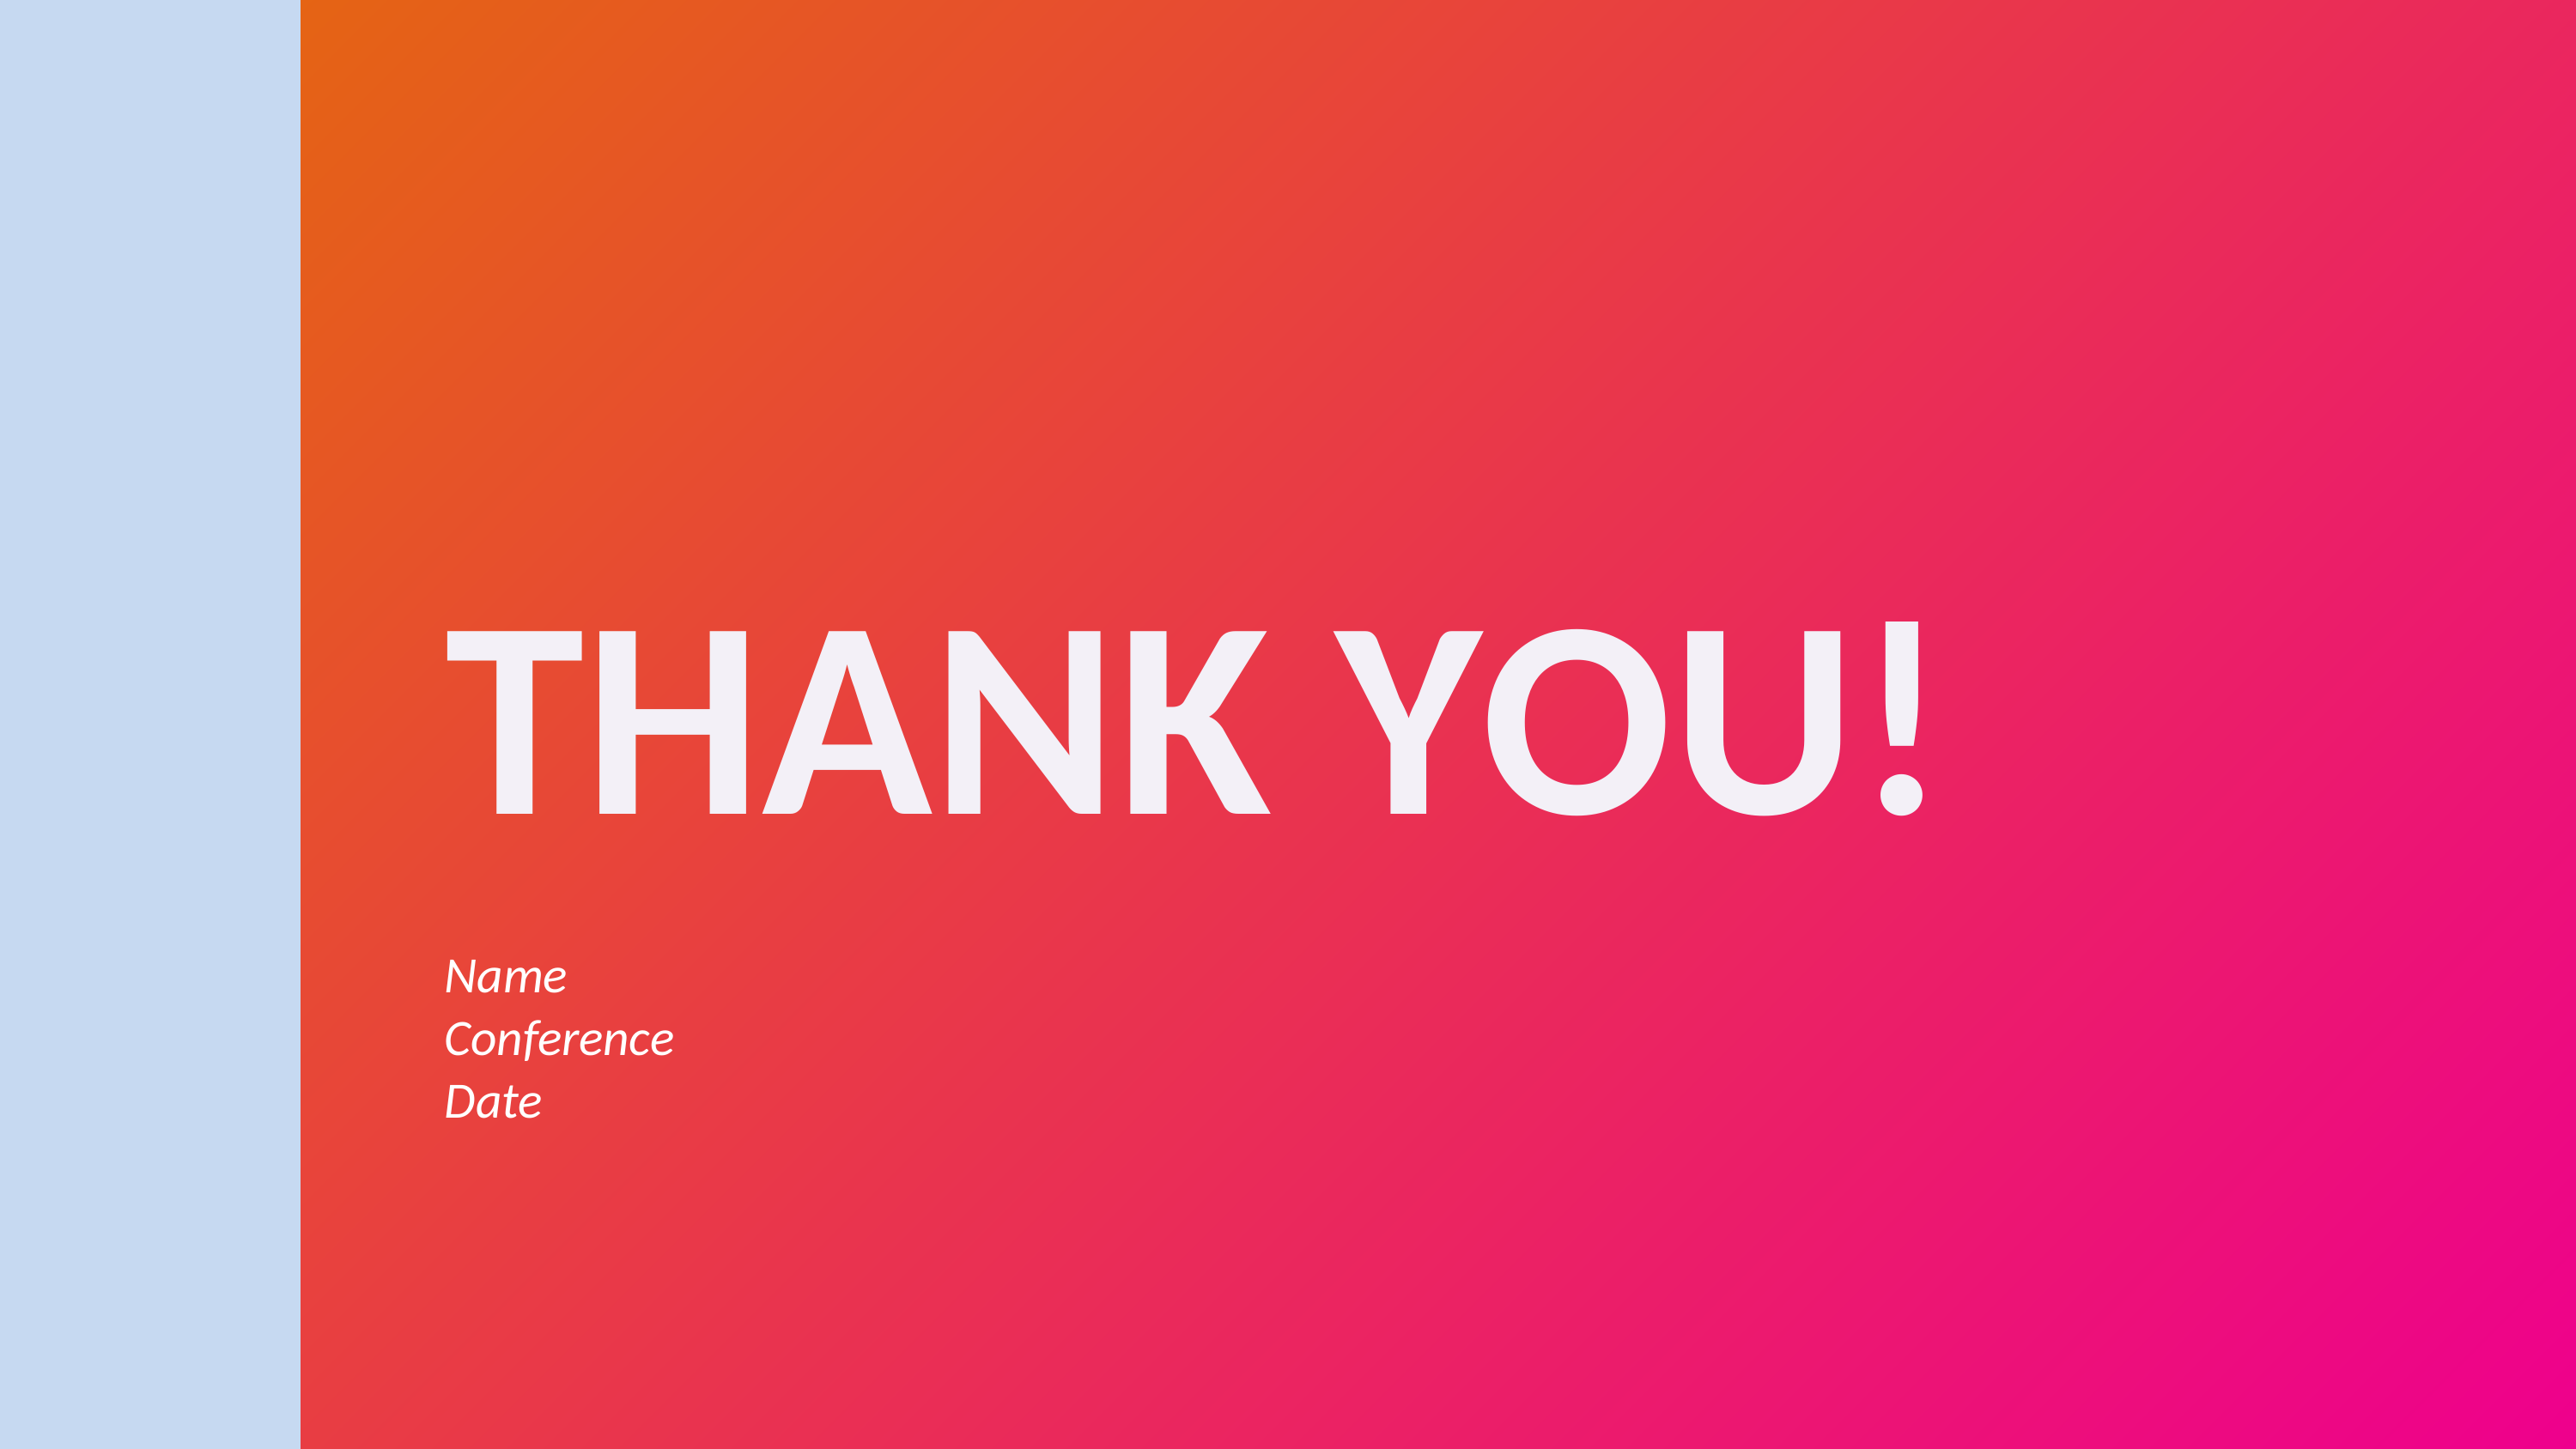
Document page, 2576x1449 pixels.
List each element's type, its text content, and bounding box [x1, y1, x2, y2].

text_box THANK YOU! [443, 530, 2115, 1210]
text_box Name Conference Date [442, 939, 1385, 1131]
